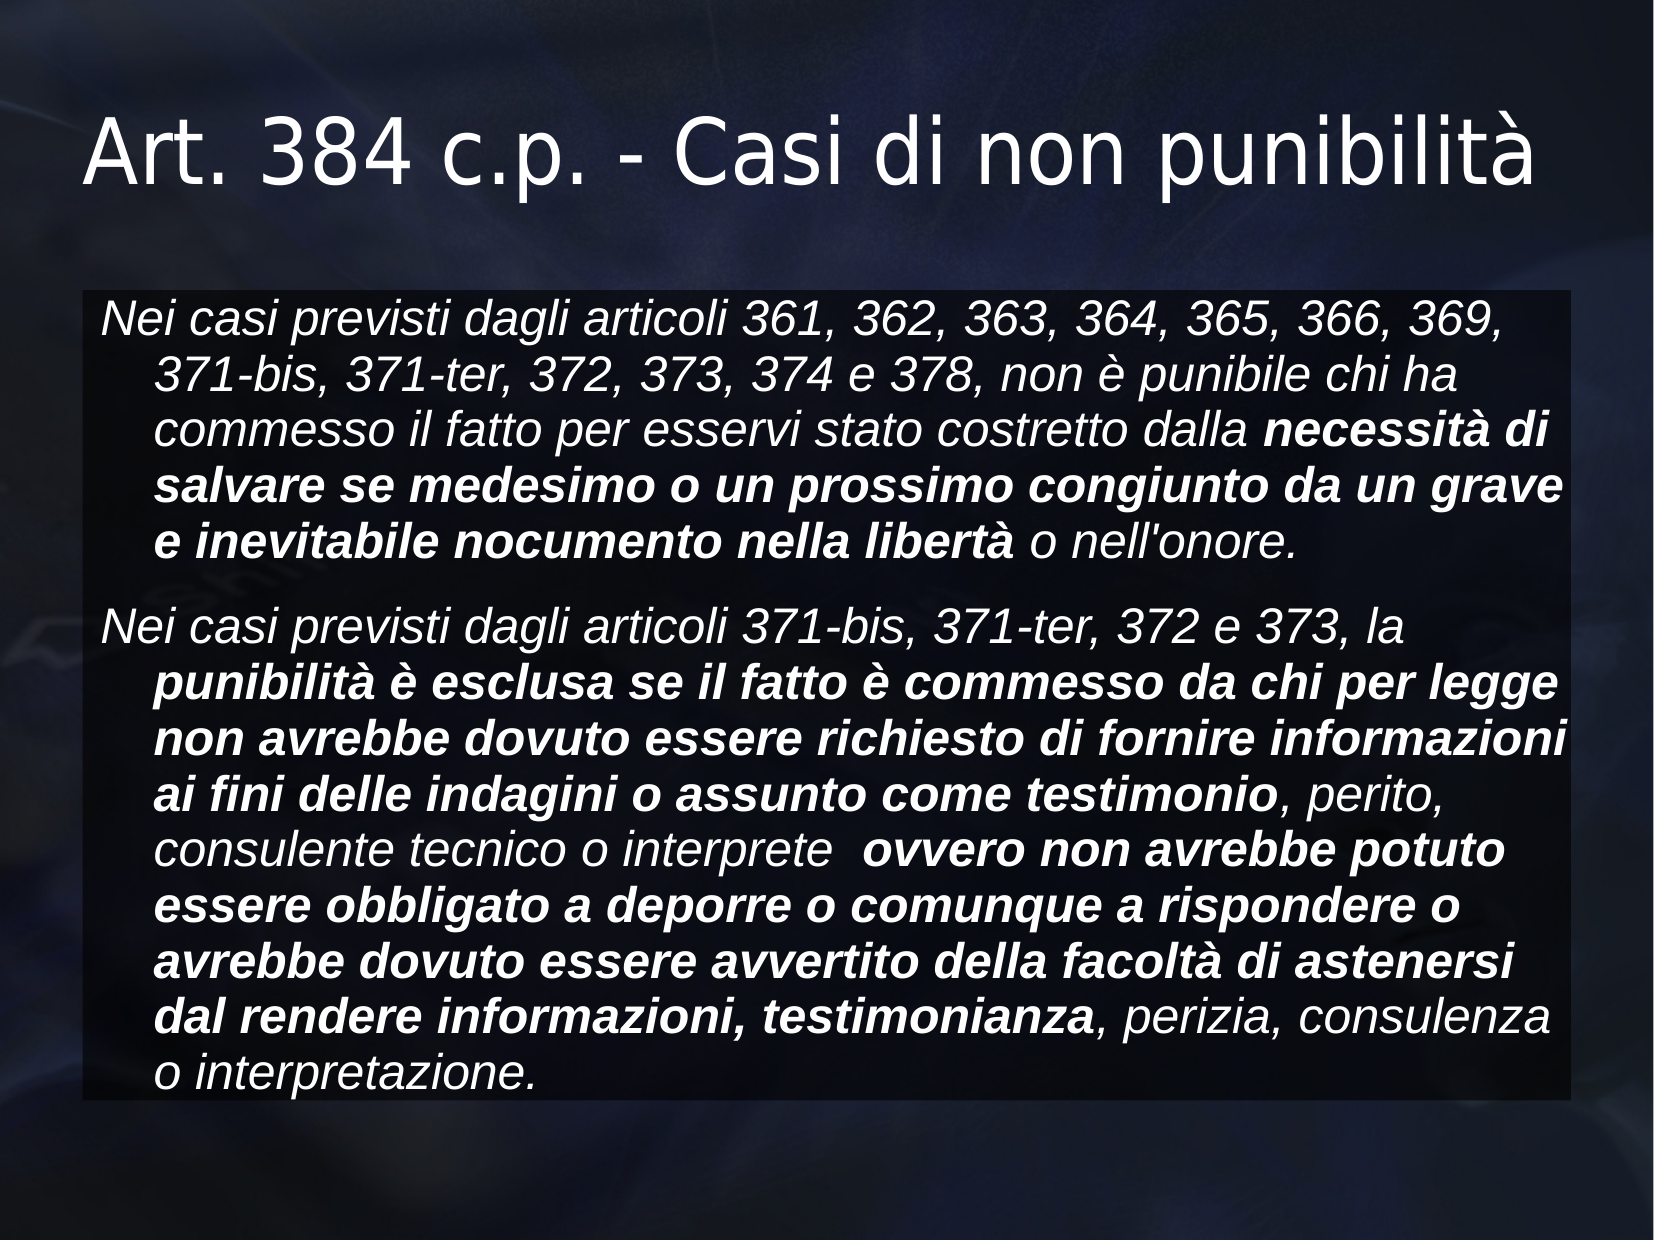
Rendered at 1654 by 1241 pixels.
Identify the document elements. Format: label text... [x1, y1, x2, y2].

list Nei casi previsti dagli articoli 361, 362, 363, 364, 365, 366, 369, 371-bis, 371-ter, 372, 373, 374 e 378, non è punibile chi ha commesso il fatto per esservi stato costretto dalla necessità di salvare se medesimo o un prossimo congiunto da un grave e inevitabile nocumento nella libertà o nell'onore. Nei casi previsti dagli articoli 371-bis, 371-ter, 372 e 373, la punibilità è esclusa se il fatto è commesso da chi per legge non avrebbe dovuto essere richiesto di fornire informazioni ai fini delle indagini o assunto come testimonio, perito, consulente tecnico o interprete ovvero non avrebbe potuto essere obbligato a deporre o comunque a rispondere o avrebbe dovuto essere avvertito della facoltà di astenersi dal rendere informazioni, testimonianza, perizia, consulenza o interpretazione. [82, 290, 1571, 1101]
title Art. 384 c.p. - Casi di non punibilità [82, 56, 1571, 250]
picture [0, 0, 1654, 1240]
